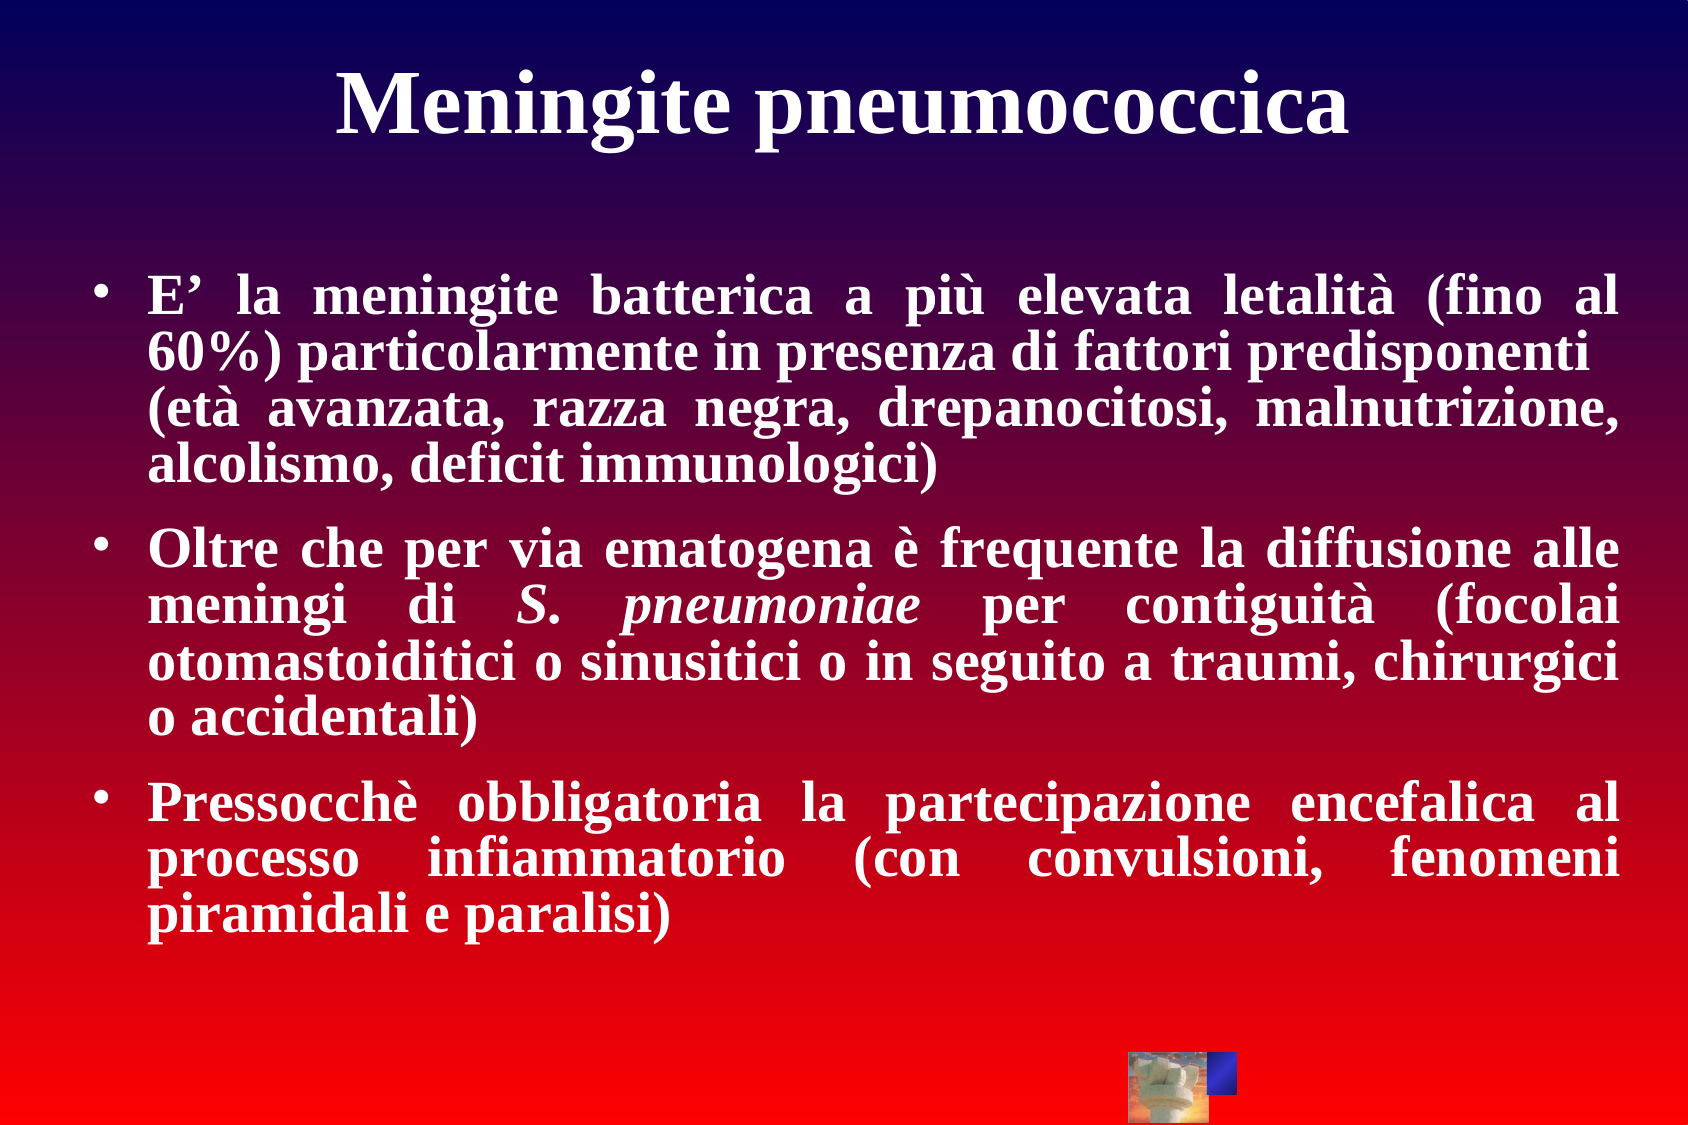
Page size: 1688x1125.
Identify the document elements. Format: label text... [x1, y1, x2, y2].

text_box [1206, 1052, 1237, 1095]
text_box E’ la meningite batterica a più elevata letalità (fino al 60%) particolarmente in presenza di fattori predisponenti (età avanzata, razza negra, drepanocitosi, malnutrizione, alcolismo, deficit immunologici) Oltre che per via ematogena è frequente la diffusione alle meningi di S. pneumoniae per contiguità (focolai otomastoiditici o sinusitici o in seguito a traumi, chirurgici o accidentali) Pressocchè obbligatoria la partecipazione encefalica al processo infiammatorio (con convulsioni, fenomeni piramidali e paralisi) [76, 262, 1636, 935]
text_box Meningite pneumococcica [126, 31, 1561, 163]
picture [1128, 1052, 1209, 1123]
